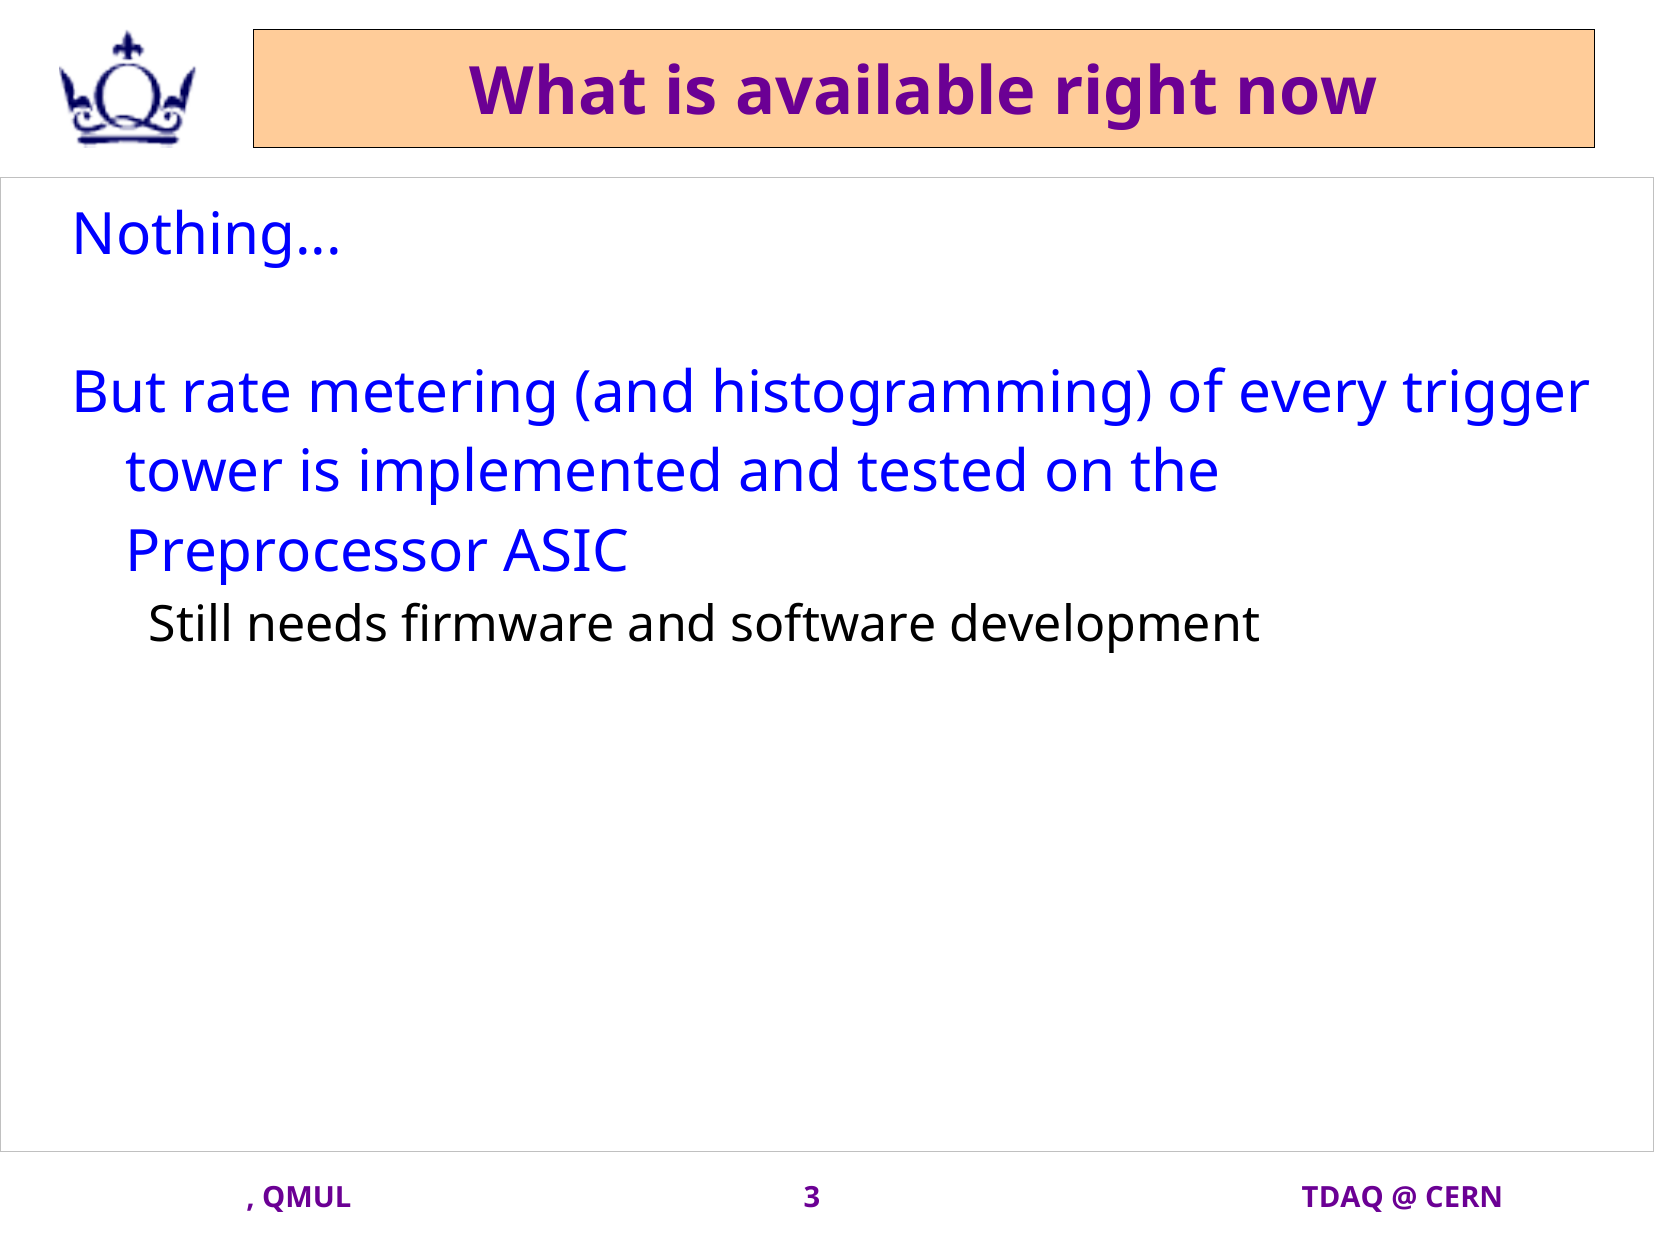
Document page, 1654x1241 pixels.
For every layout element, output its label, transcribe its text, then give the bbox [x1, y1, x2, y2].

picture [59, 29, 200, 148]
list Nothing... But rate metering (and histogramming) of every trigger tower is implemented and tested on the Preprocessor ASIC Still needs firmware and software development [54, 191, 1598, 1112]
title What is available right now [253, 29, 1595, 148]
